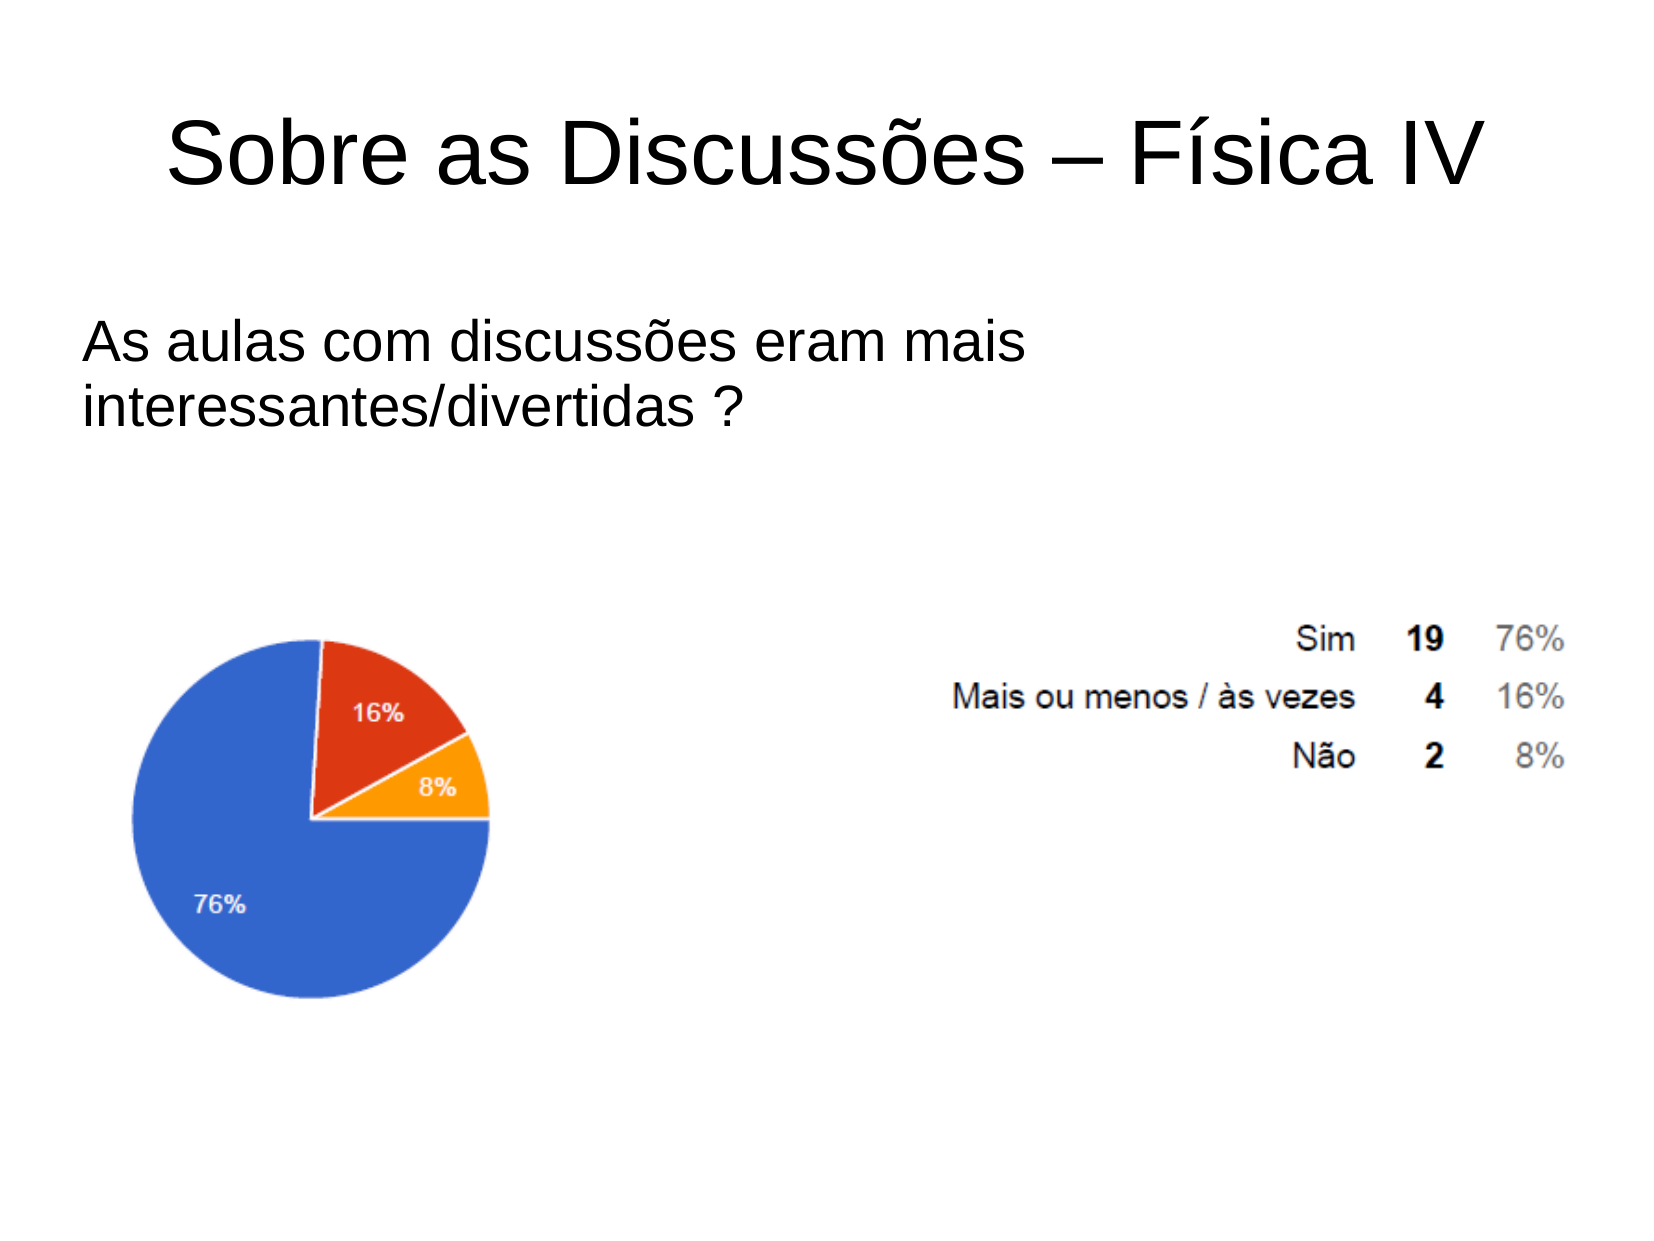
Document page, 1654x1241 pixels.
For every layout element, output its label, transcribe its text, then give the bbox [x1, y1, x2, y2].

subtitle As aulas com discussões eram mais interessantes/divertidas ? [82, 290, 1571, 532]
title Sobre as Discussões – Física IV [82, 49, 1571, 257]
picture [82, 588, 1607, 1040]
